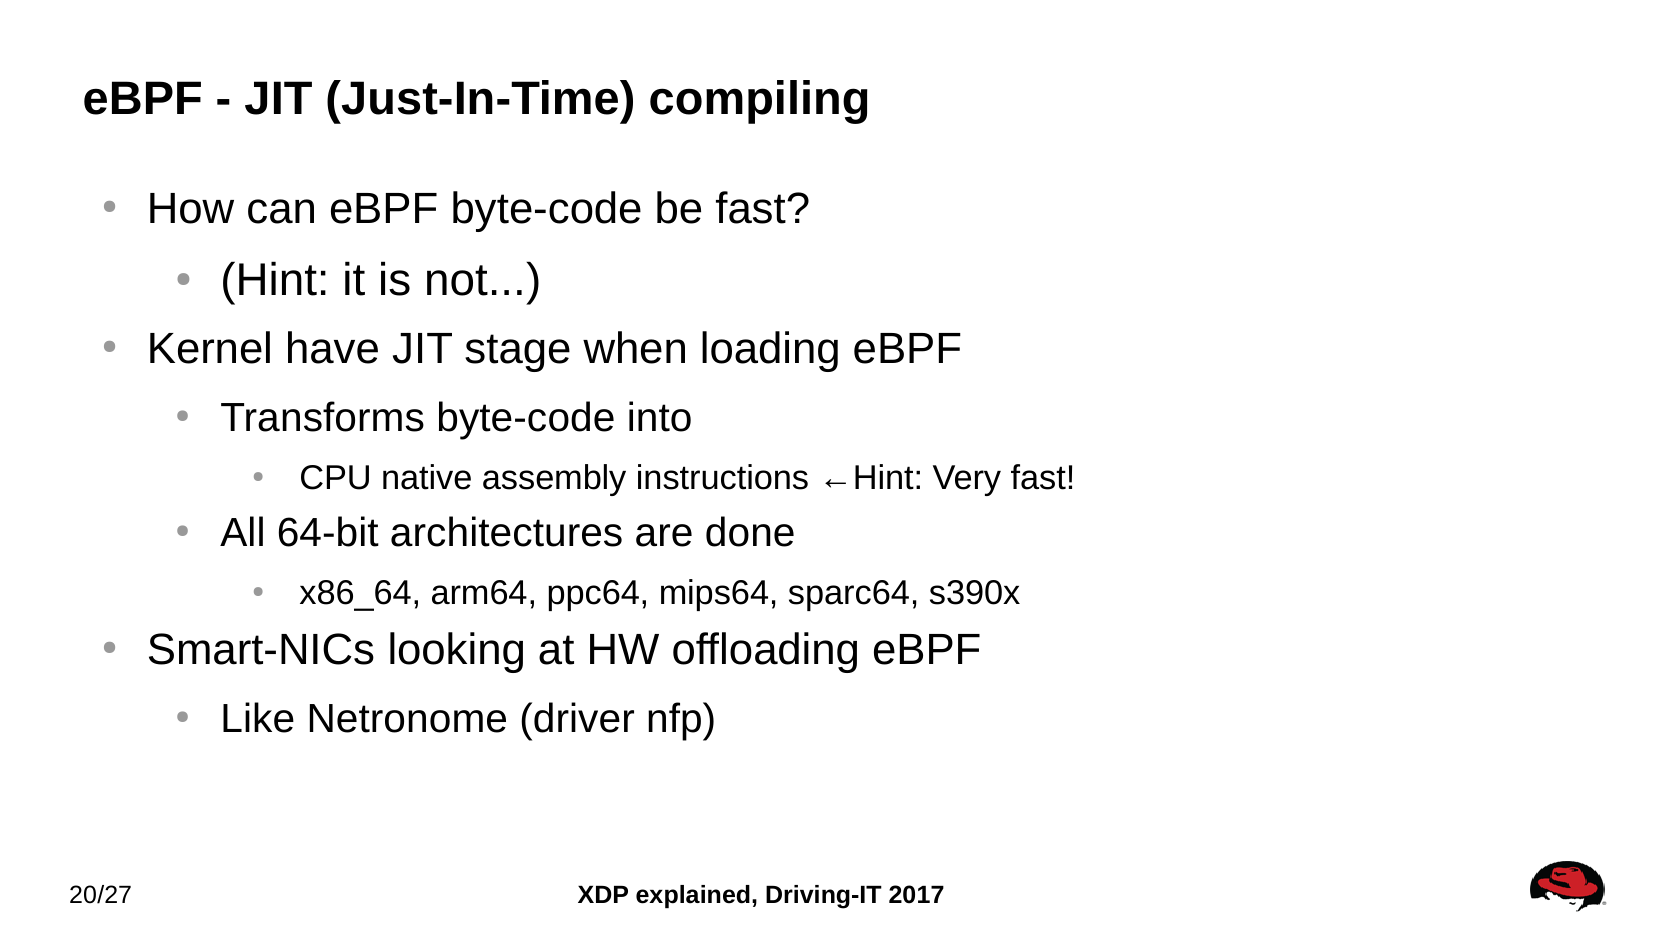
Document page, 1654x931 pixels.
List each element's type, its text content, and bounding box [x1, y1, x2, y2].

list How can eBPF byte-code be fast? (Hint: it is not...) Kernel have JIT stage when loading eBPF Transforms byte-code into CPU native assembly instructions ←Hint: Very fast! All 64-bit architectures are done x86_64, arm64, ppc64, mips64, sparc64, s390x Smart-NICs looking at HW offloading eBPF Like Netronome (driver nfp) [86, 183, 1575, 779]
text_box [82, 28, 1571, 169]
picture [1529, 859, 1613, 918]
